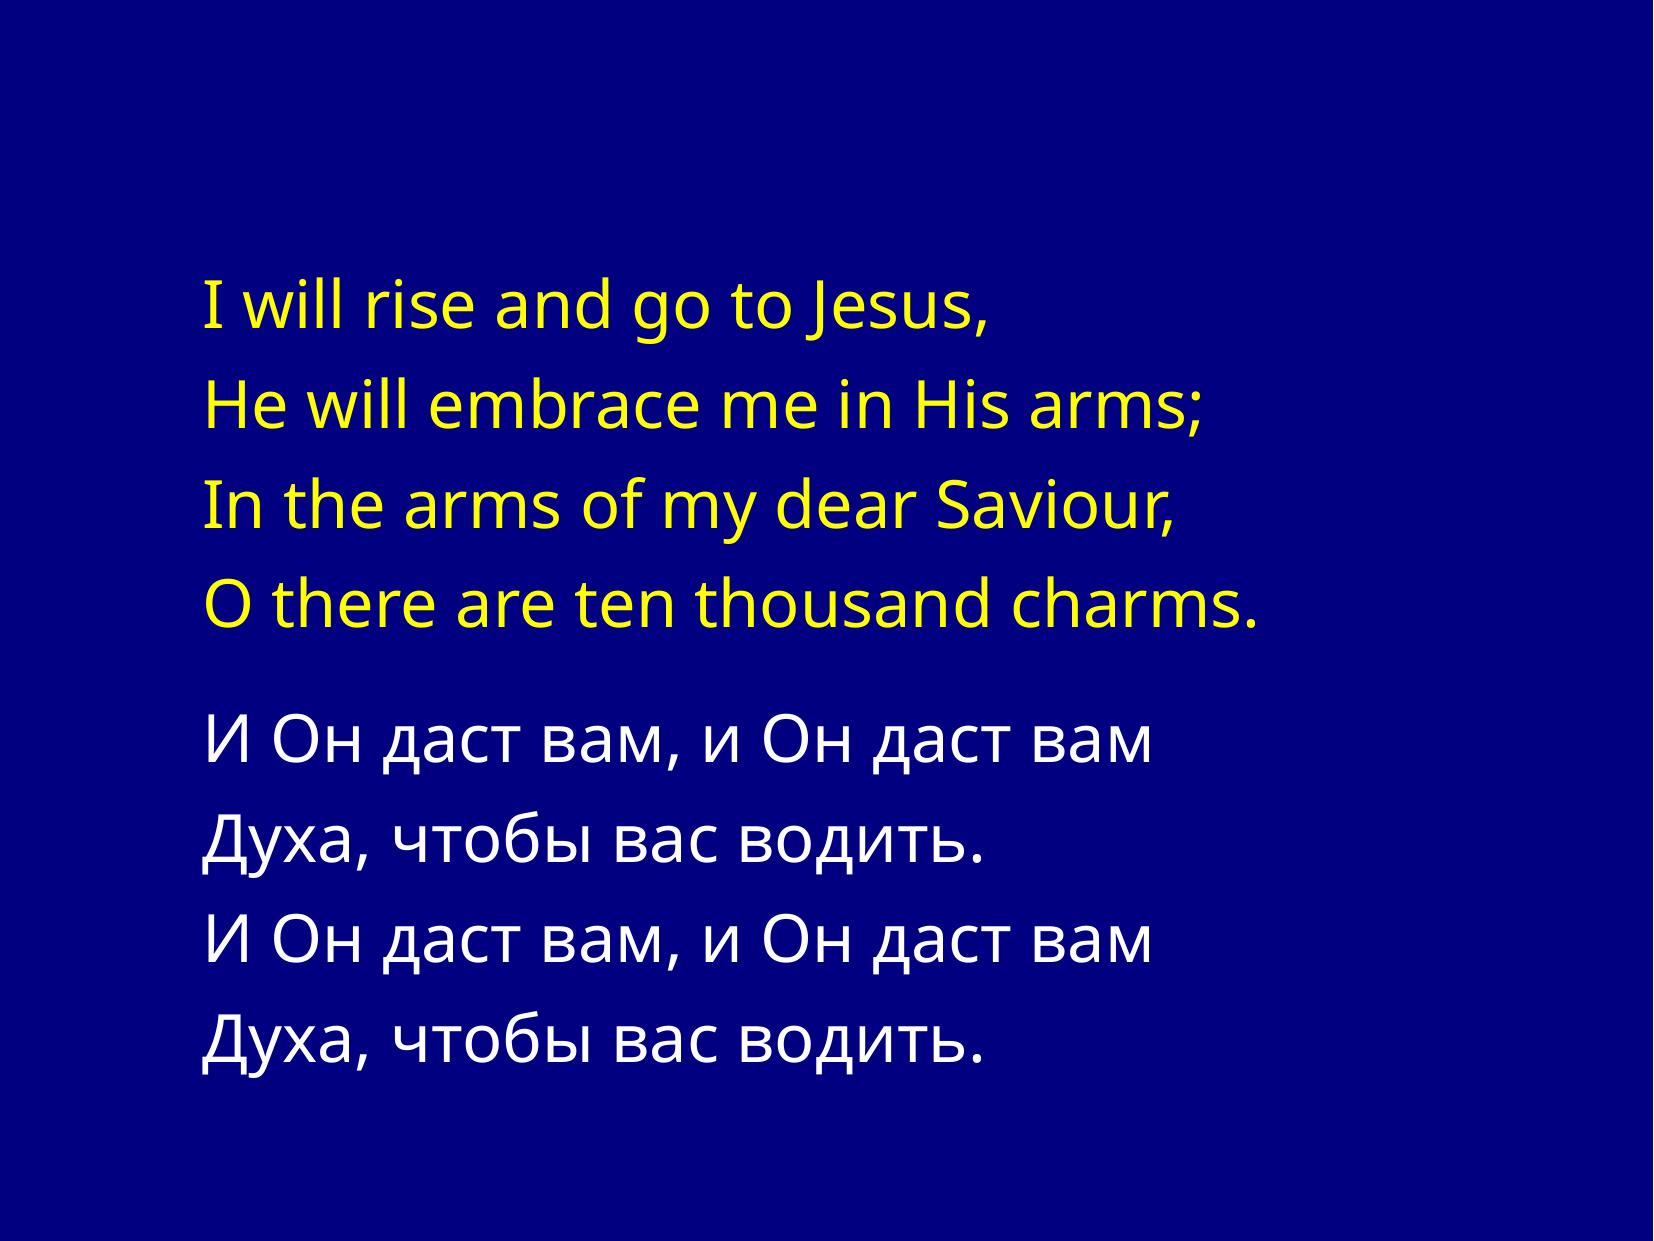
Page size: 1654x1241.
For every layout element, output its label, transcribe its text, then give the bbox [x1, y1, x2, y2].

text_box I will rise and go to Jesus, He will embrace me in His arms; In the arms of my dear Saviour, O there are ten thousand charms. [75, 150, 1576, 638]
text_box И Он даст вам, и Он даст вам Духа, чтобы вас водить. И Он даст вам, и Он даст вам Духа, чтобы вас водить. [75, 675, 1576, 1163]
